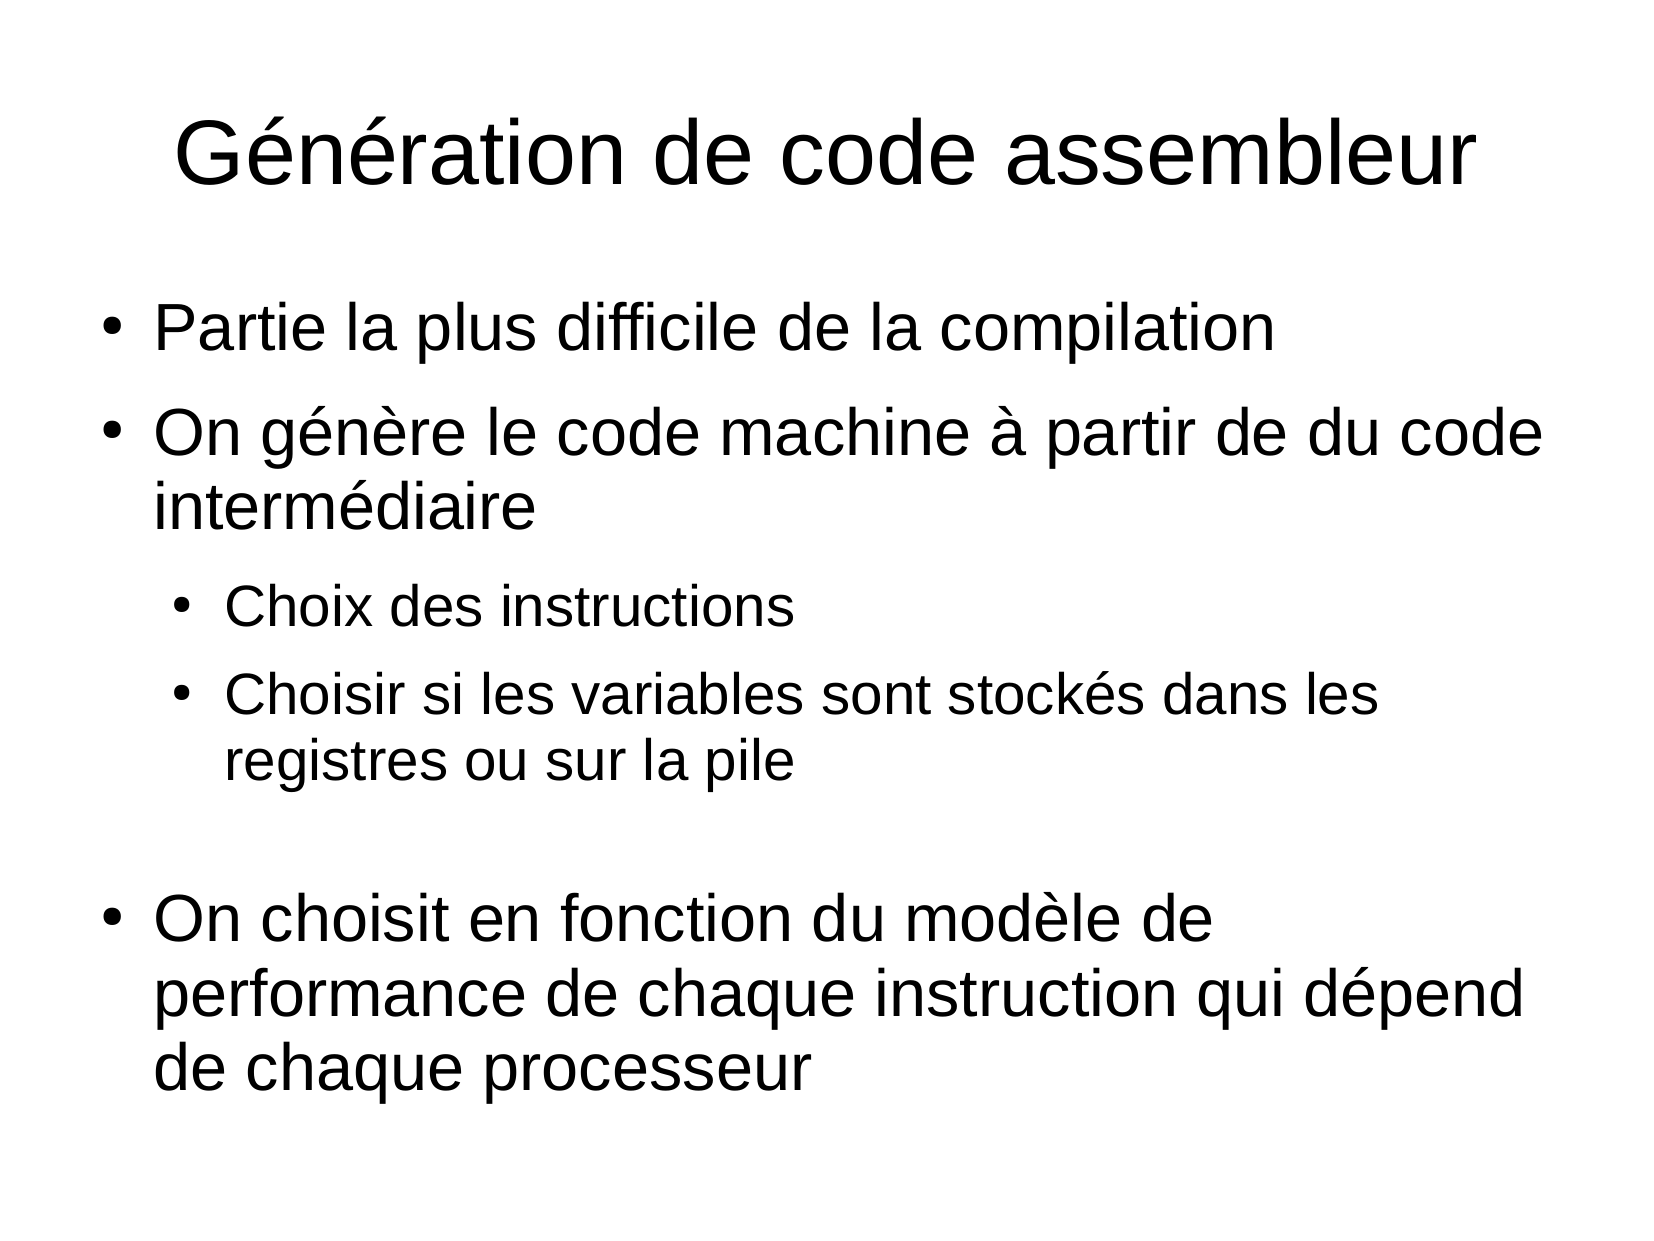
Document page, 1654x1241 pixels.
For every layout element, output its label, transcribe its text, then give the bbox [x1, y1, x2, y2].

title Génération de code assembleur [82, 56, 1571, 250]
list Partie la plus difficile de la compilation On génère le code machine à partir de du code intermédiaire Choix des instructions Choisir si les variables sont stockés dans les registres ou sur la pile On choisit en fonction du modèle de performance de chaque instruction qui dépend de chaque processeur [82, 290, 1571, 1106]
